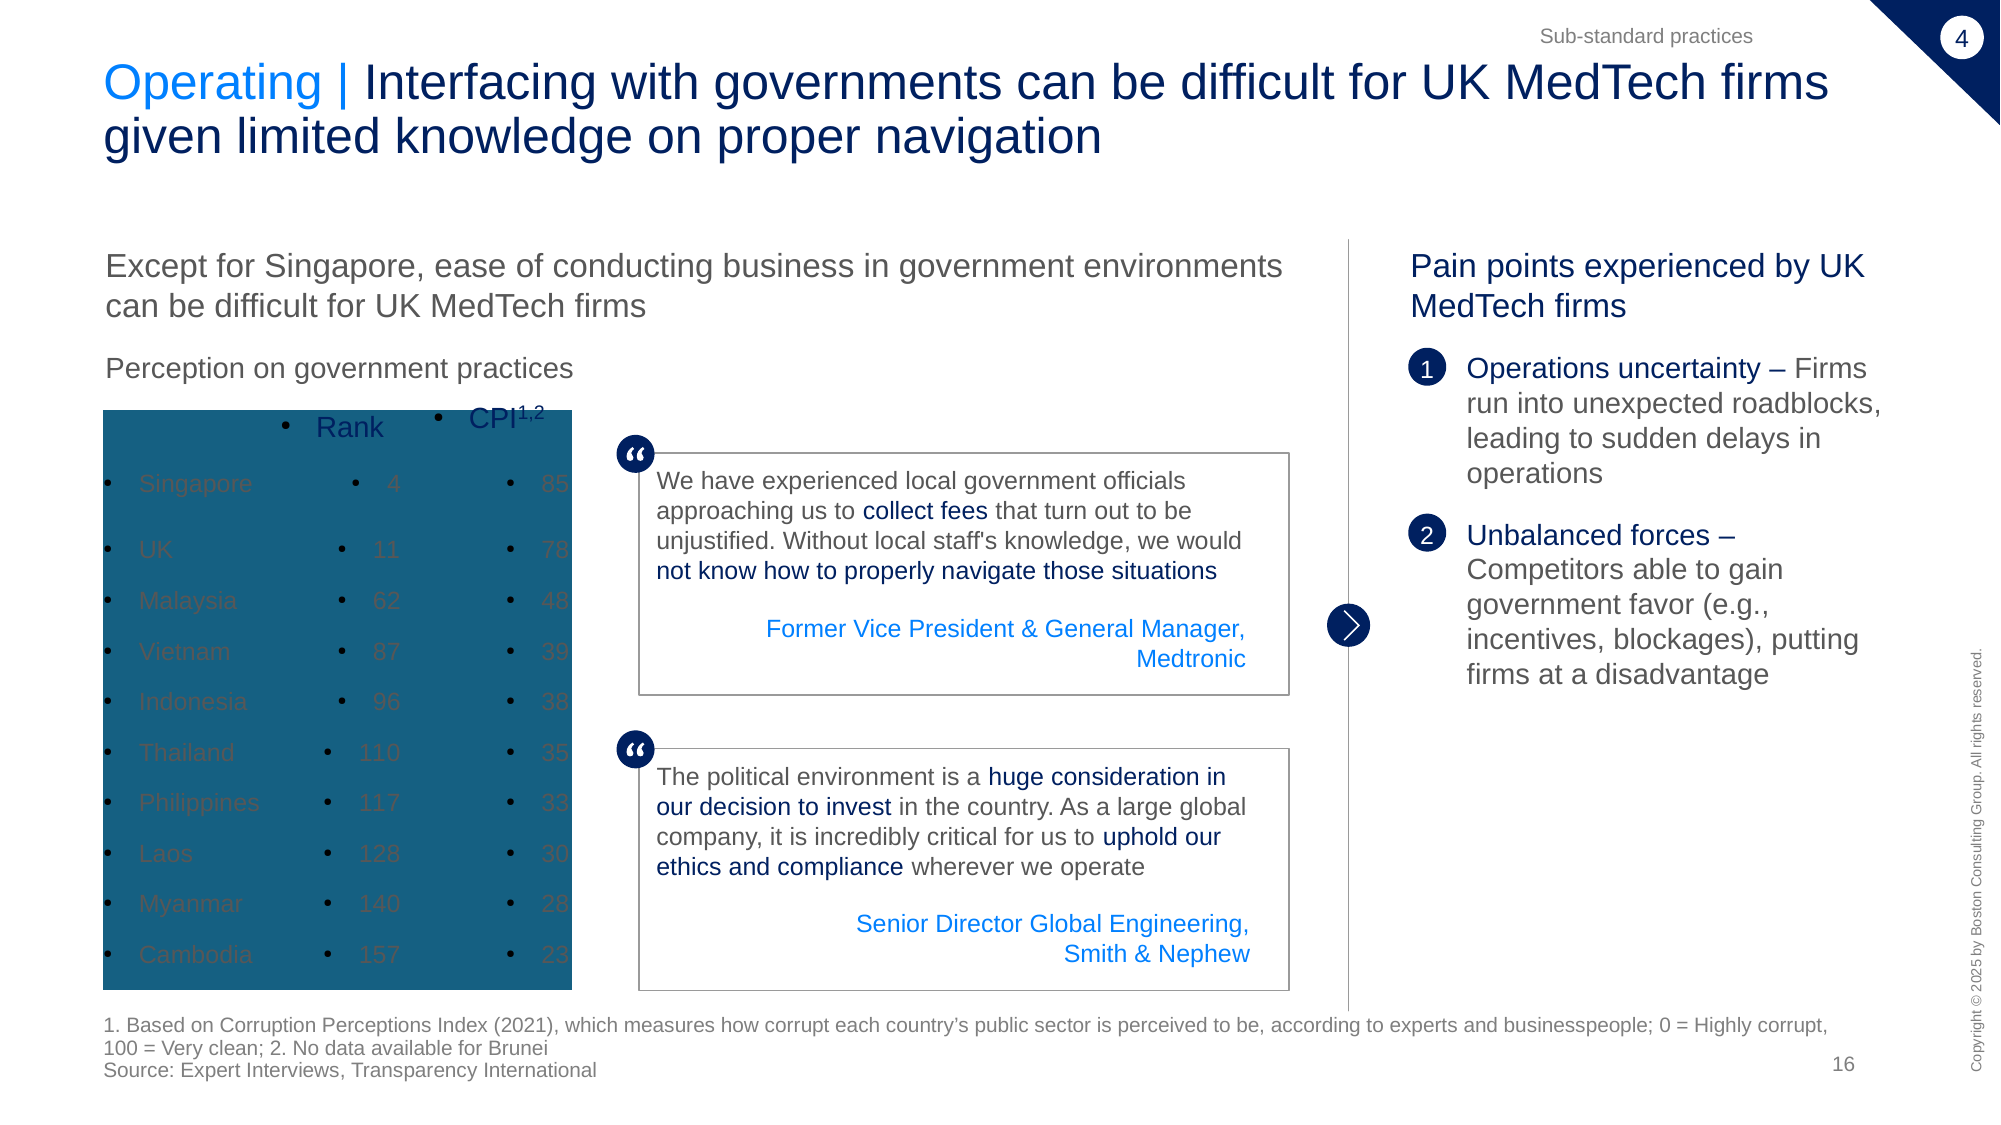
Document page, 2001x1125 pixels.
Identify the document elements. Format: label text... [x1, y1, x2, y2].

table_cell Malaysia [103, 587, 264, 638]
table_cell 85 [408, 470, 572, 536]
table_cell Laos [103, 840, 264, 890]
table_cell Singapore [103, 470, 264, 536]
table_cell 39 [408, 638, 572, 688]
text_box Unbalanced forces – Competitors able to gain government favor (e.g., incentives, blockages), putting firms at a disadvantage [1464, 513, 1897, 693]
text_box 1. Based on Corruption Perceptions Index (2021), which measures how corrupt each country’s public sector is perceived to be, according to experts and businesspeople; 0 = Highly corrupt, 100 = Very clean; 2. No data available for Brunei Source: Expert Interviews, Transparency International [103, 1015, 1850, 1082]
table_cell 62 [264, 587, 408, 638]
table_cell Philippines [103, 789, 264, 840]
text_box Operations uncertainty – Firms run into unexpected roadblocks, leading to sudden delays in operations [1464, 347, 1897, 492]
table_cell 35 [408, 739, 572, 789]
table_cell UK [103, 536, 264, 587]
table_cell 157 [264, 941, 408, 990]
text_box [1869, 0, 2000, 126]
table_cell 4 [264, 470, 408, 536]
table_cell Cambodia [103, 941, 264, 990]
table_header CPI1,2 [408, 410, 572, 470]
table_cell 96 [264, 688, 408, 739]
text_box Perception on government practices [103, 347, 1289, 386]
text_box We have experienced local government officials approaching us to collect fees that turn out to be unjustified. Without local staff's knowledge, we would not know how to properly navigate those situations Former Vice President & General Manager, Medtronic [639, 452, 1289, 695]
text_box Except for Singapore, ease of conducting business in government environments can be difficult for UK MedTech firms [103, 239, 1289, 324]
table_cell 117 [264, 789, 408, 840]
table_cell 87 [264, 638, 408, 688]
table_cell 128 [264, 840, 408, 890]
table_cell Thailand [103, 739, 264, 789]
table_cell 33 [408, 789, 572, 840]
text_box The political environment is a huge consideration in our decision to invest in the country. As a large global company, it is incredibly critical for us to uphold our ethics and compliance wherever we operate Senior Director Global Engineering, Smith & Nephew [639, 748, 1289, 991]
table_cell 78 [408, 536, 572, 587]
table_cell 140 [264, 890, 408, 941]
table_header Rank [264, 410, 408, 470]
table_cell 110 [264, 739, 408, 789]
text_box [616, 730, 655, 769]
text_box 1 [1408, 347, 1447, 386]
text_box [1327, 604, 1370, 647]
table_cell 48 [408, 587, 572, 638]
table_cell Vietnam [103, 638, 264, 688]
title Operating | Interfacing with governments can be difficult for UK MedTech firms given limited knowledge on proper navigation [103, 55, 1897, 165]
table_header [103, 410, 264, 470]
table_cell 38 [408, 688, 572, 739]
table_cell Indonesia [103, 688, 264, 739]
table_cell 11 [264, 536, 408, 587]
text_box Sub-standard practices [1540, 14, 1881, 56]
table_cell 23 [408, 941, 572, 990]
table_cell Myanmar [103, 890, 264, 941]
text_box 4 [1940, 15, 1984, 60]
text_box 2 [1408, 513, 1447, 552]
text_box Pain points experienced by UK MedTech firms [1408, 239, 1897, 324]
text_box [616, 434, 655, 473]
table_cell 30 [408, 840, 572, 890]
table_cell 28 [408, 890, 572, 941]
